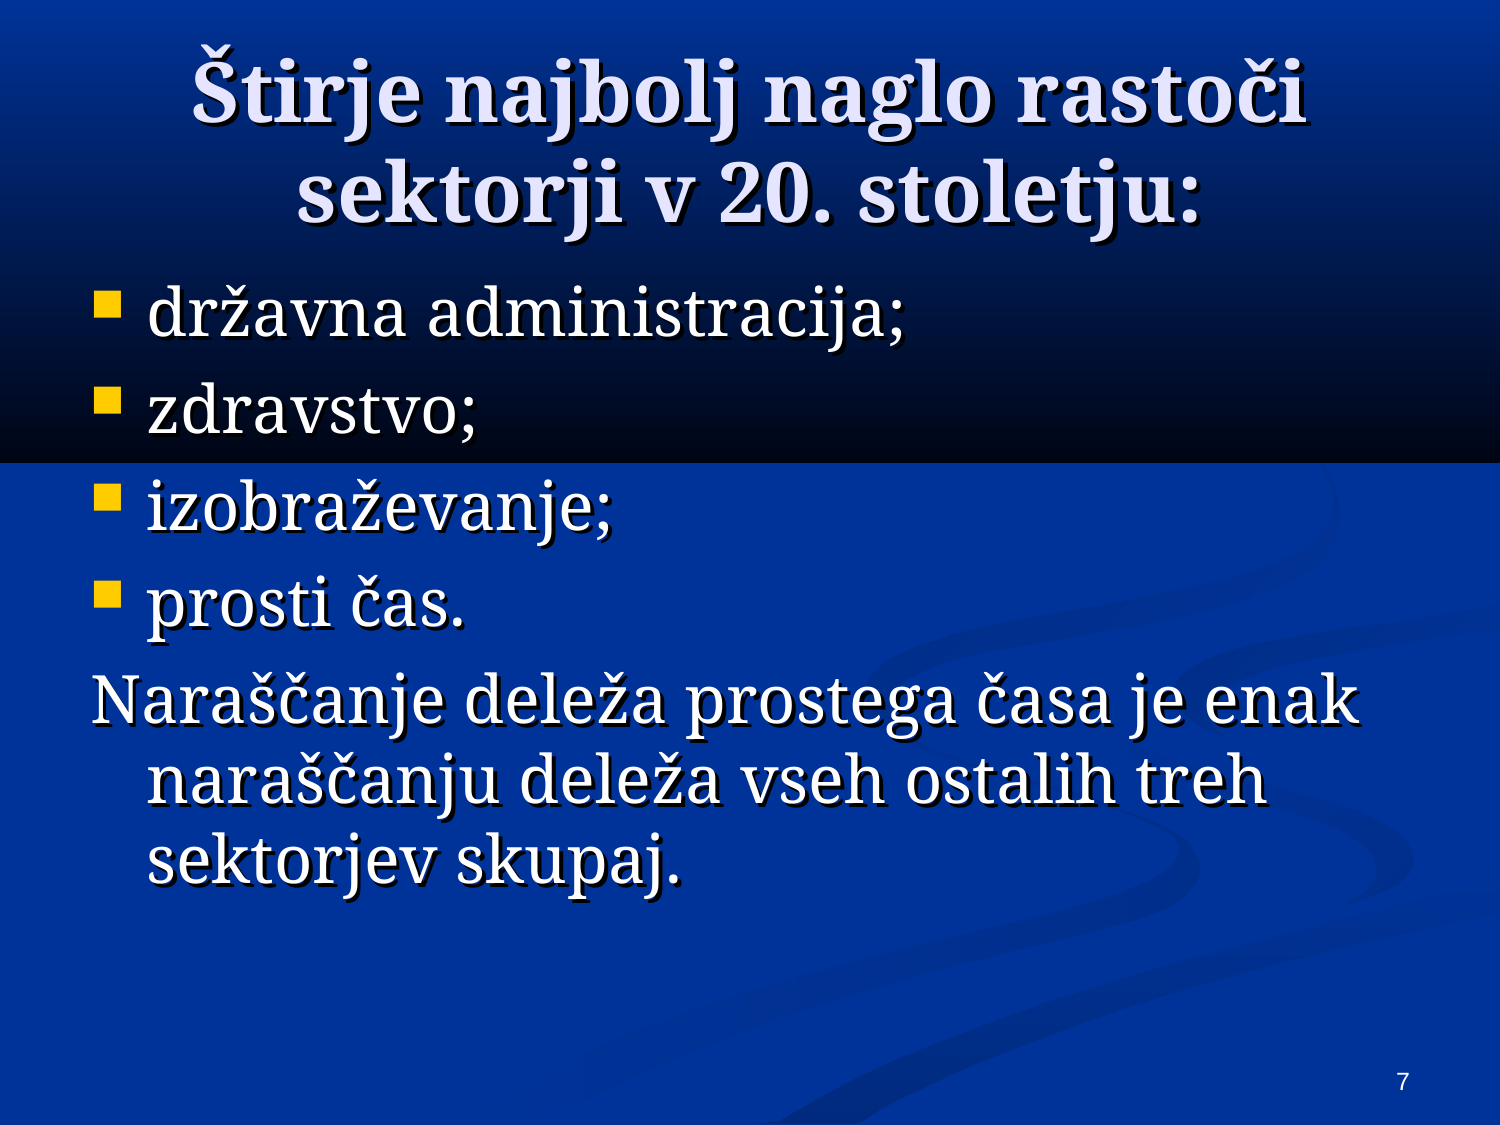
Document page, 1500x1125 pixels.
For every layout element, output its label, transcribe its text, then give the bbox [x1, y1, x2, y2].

title Štirje najbolj naglo rastoči sektorji v 20. stoletju: [75, 31, 1426, 247]
list državna administracija; zdravstvo; izobraževanje; prosti čas. Naraščanje deleža prostega časa je enak naraščanju deleža vseh ostalih treh sektorjev skupaj. [75, 262, 1426, 1006]
text_box <number> [1074, 1024, 1426, 1104]
